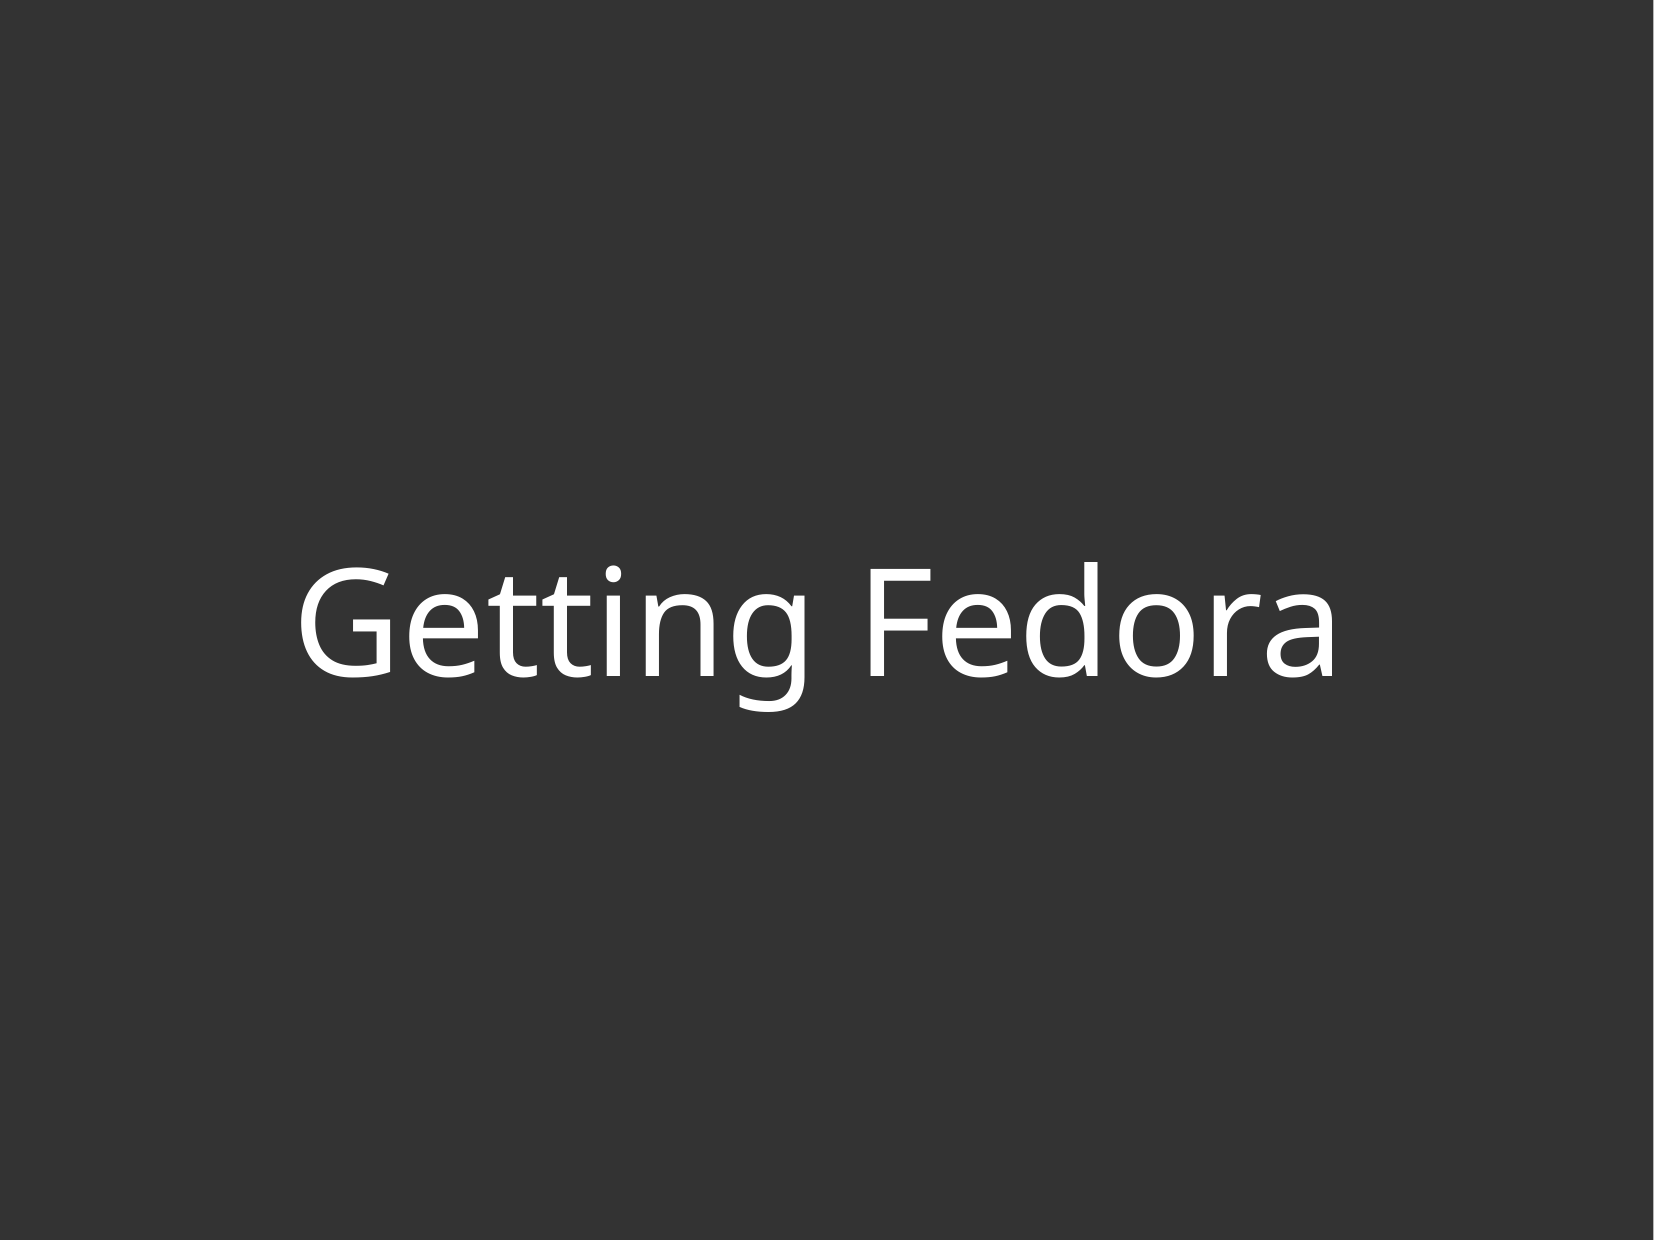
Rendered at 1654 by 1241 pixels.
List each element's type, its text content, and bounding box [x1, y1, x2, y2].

title Getting Fedora [74, 524, 1564, 713]
